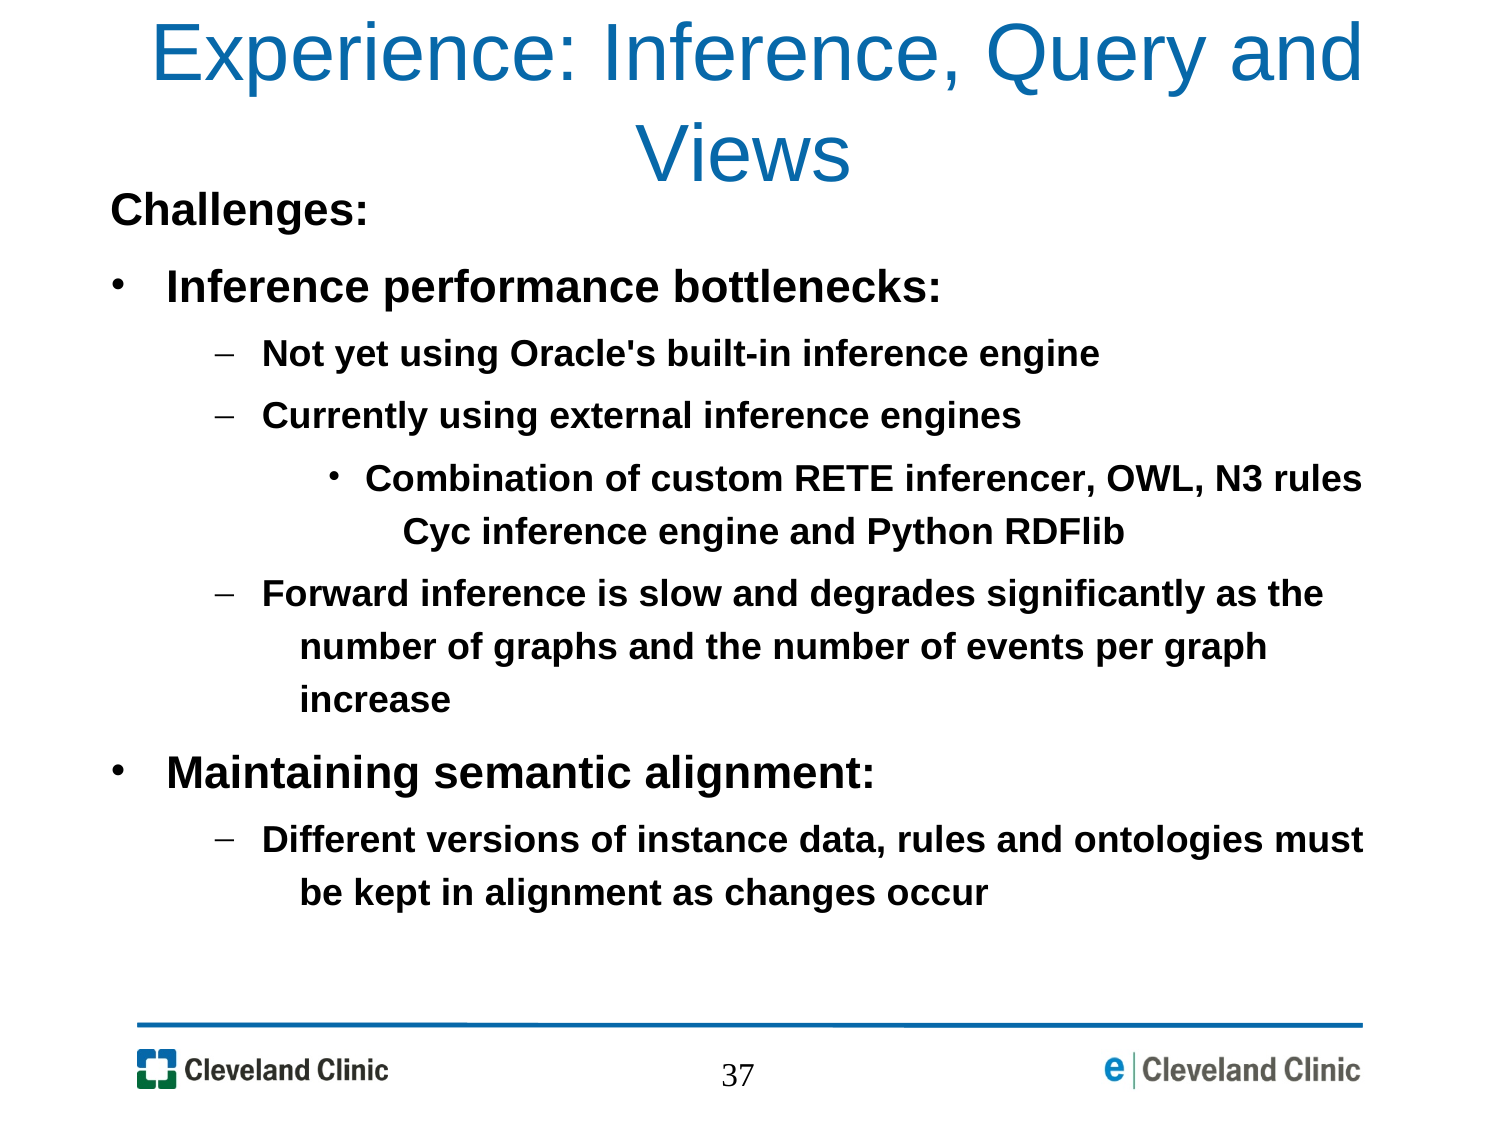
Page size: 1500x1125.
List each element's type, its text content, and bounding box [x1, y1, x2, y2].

list Challenges: Inference performance bottlenecks: Not yet using Oracle's built-in inference engine Currently using external inference engines Combination of custom RETE inferencer, OWL, N3 rules Cyc inference engine and Python RDFlib Forward inference is slow and degrades significantly as the number of graphs and the number of events per graph increase Maintaining semantic alignment: Different versions of instance data, rules and ontologies must be kept in alignment as changes occur [87, 162, 1408, 1125]
title Experience: Inference, Query and Views [0, 0, 1500, 207]
